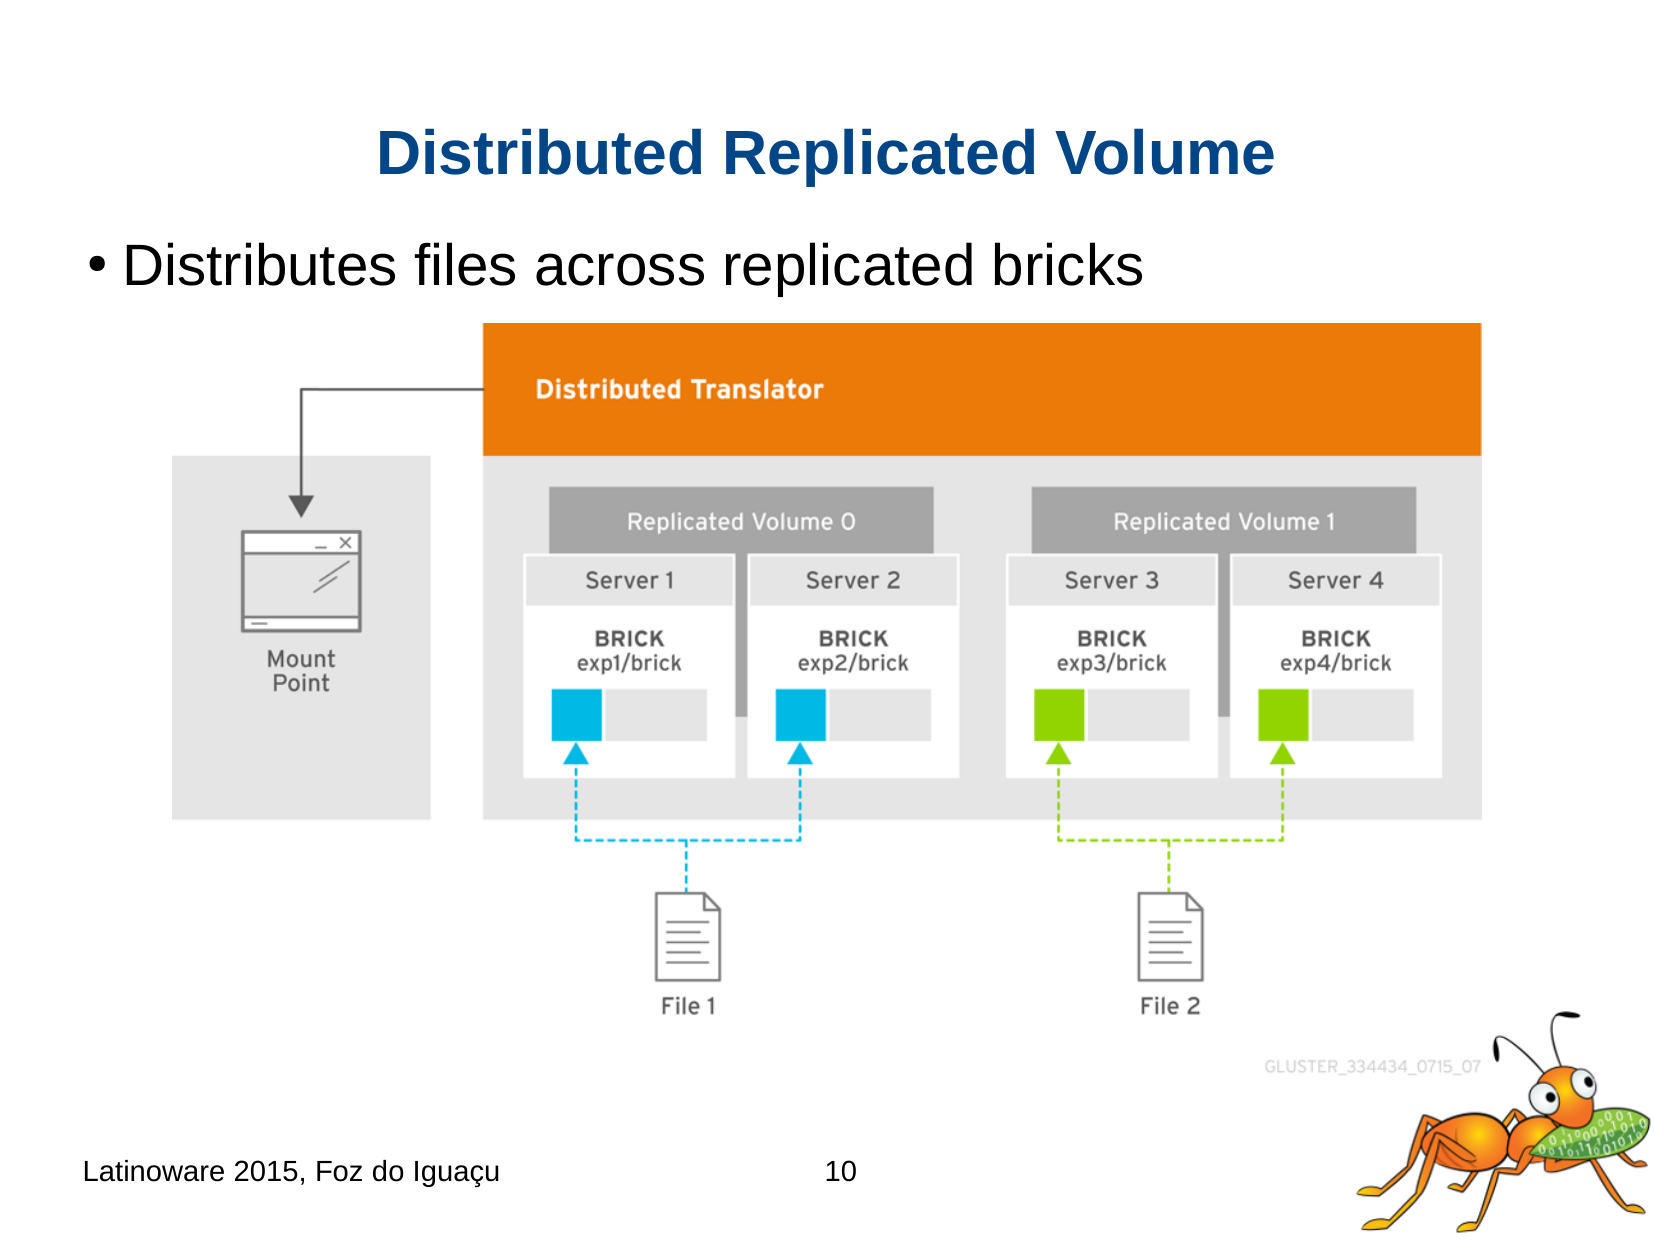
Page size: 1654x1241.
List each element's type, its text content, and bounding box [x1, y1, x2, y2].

picture [172, 323, 1482, 1084]
title Distributed Replicated Volume [82, 49, 1571, 257]
picture [1353, 1009, 1654, 1235]
list Distributes files across replicated bricks [86, 232, 1576, 1111]
